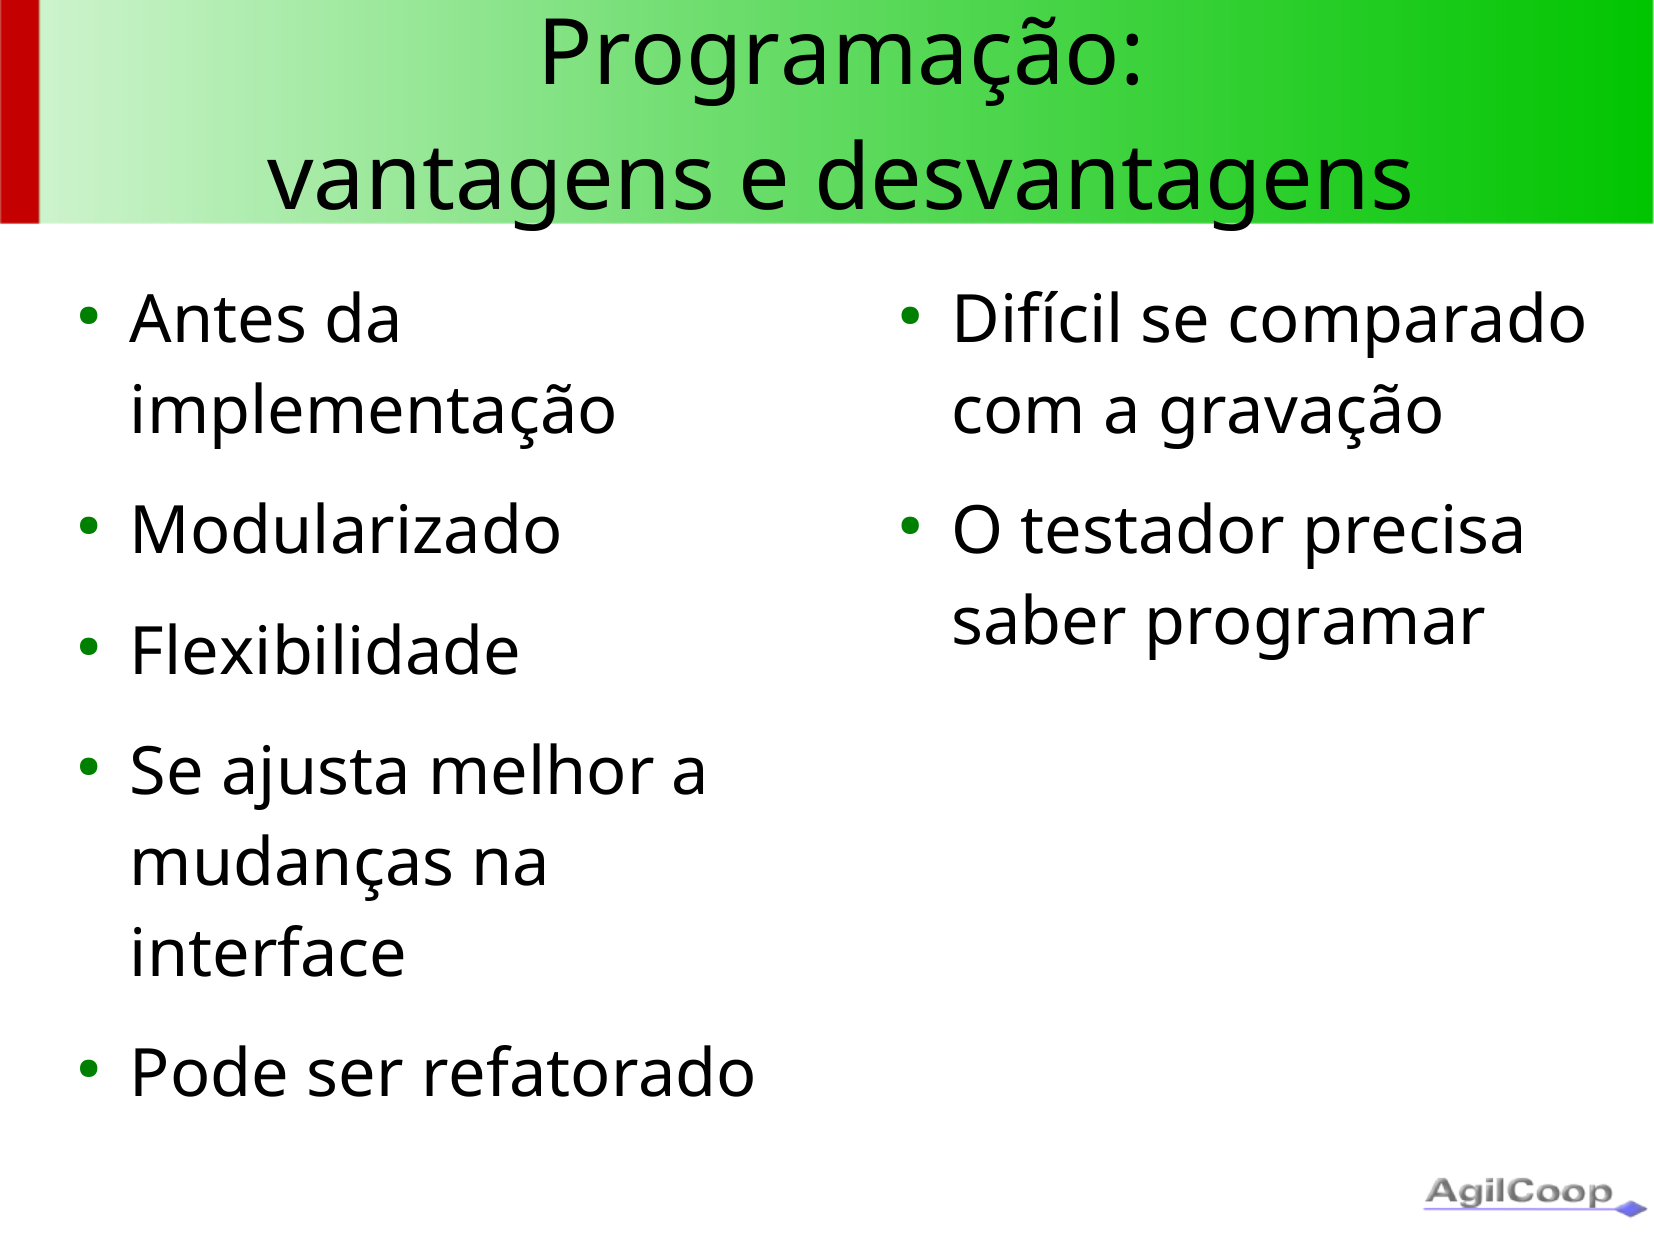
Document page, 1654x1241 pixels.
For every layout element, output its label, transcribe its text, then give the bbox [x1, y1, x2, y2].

list Antes da implementação Modularizado Flexibilidade Se ajusta melhor a mudanças na interface Pode ser refatorado [59, 271, 786, 1123]
title Programação: vantagens e desvantagens [88, 1, 1595, 222]
picture [0, 0, 1654, 1241]
list Difícil se comparado com a gravação O testador precisa saber programar [880, 271, 1608, 1123]
